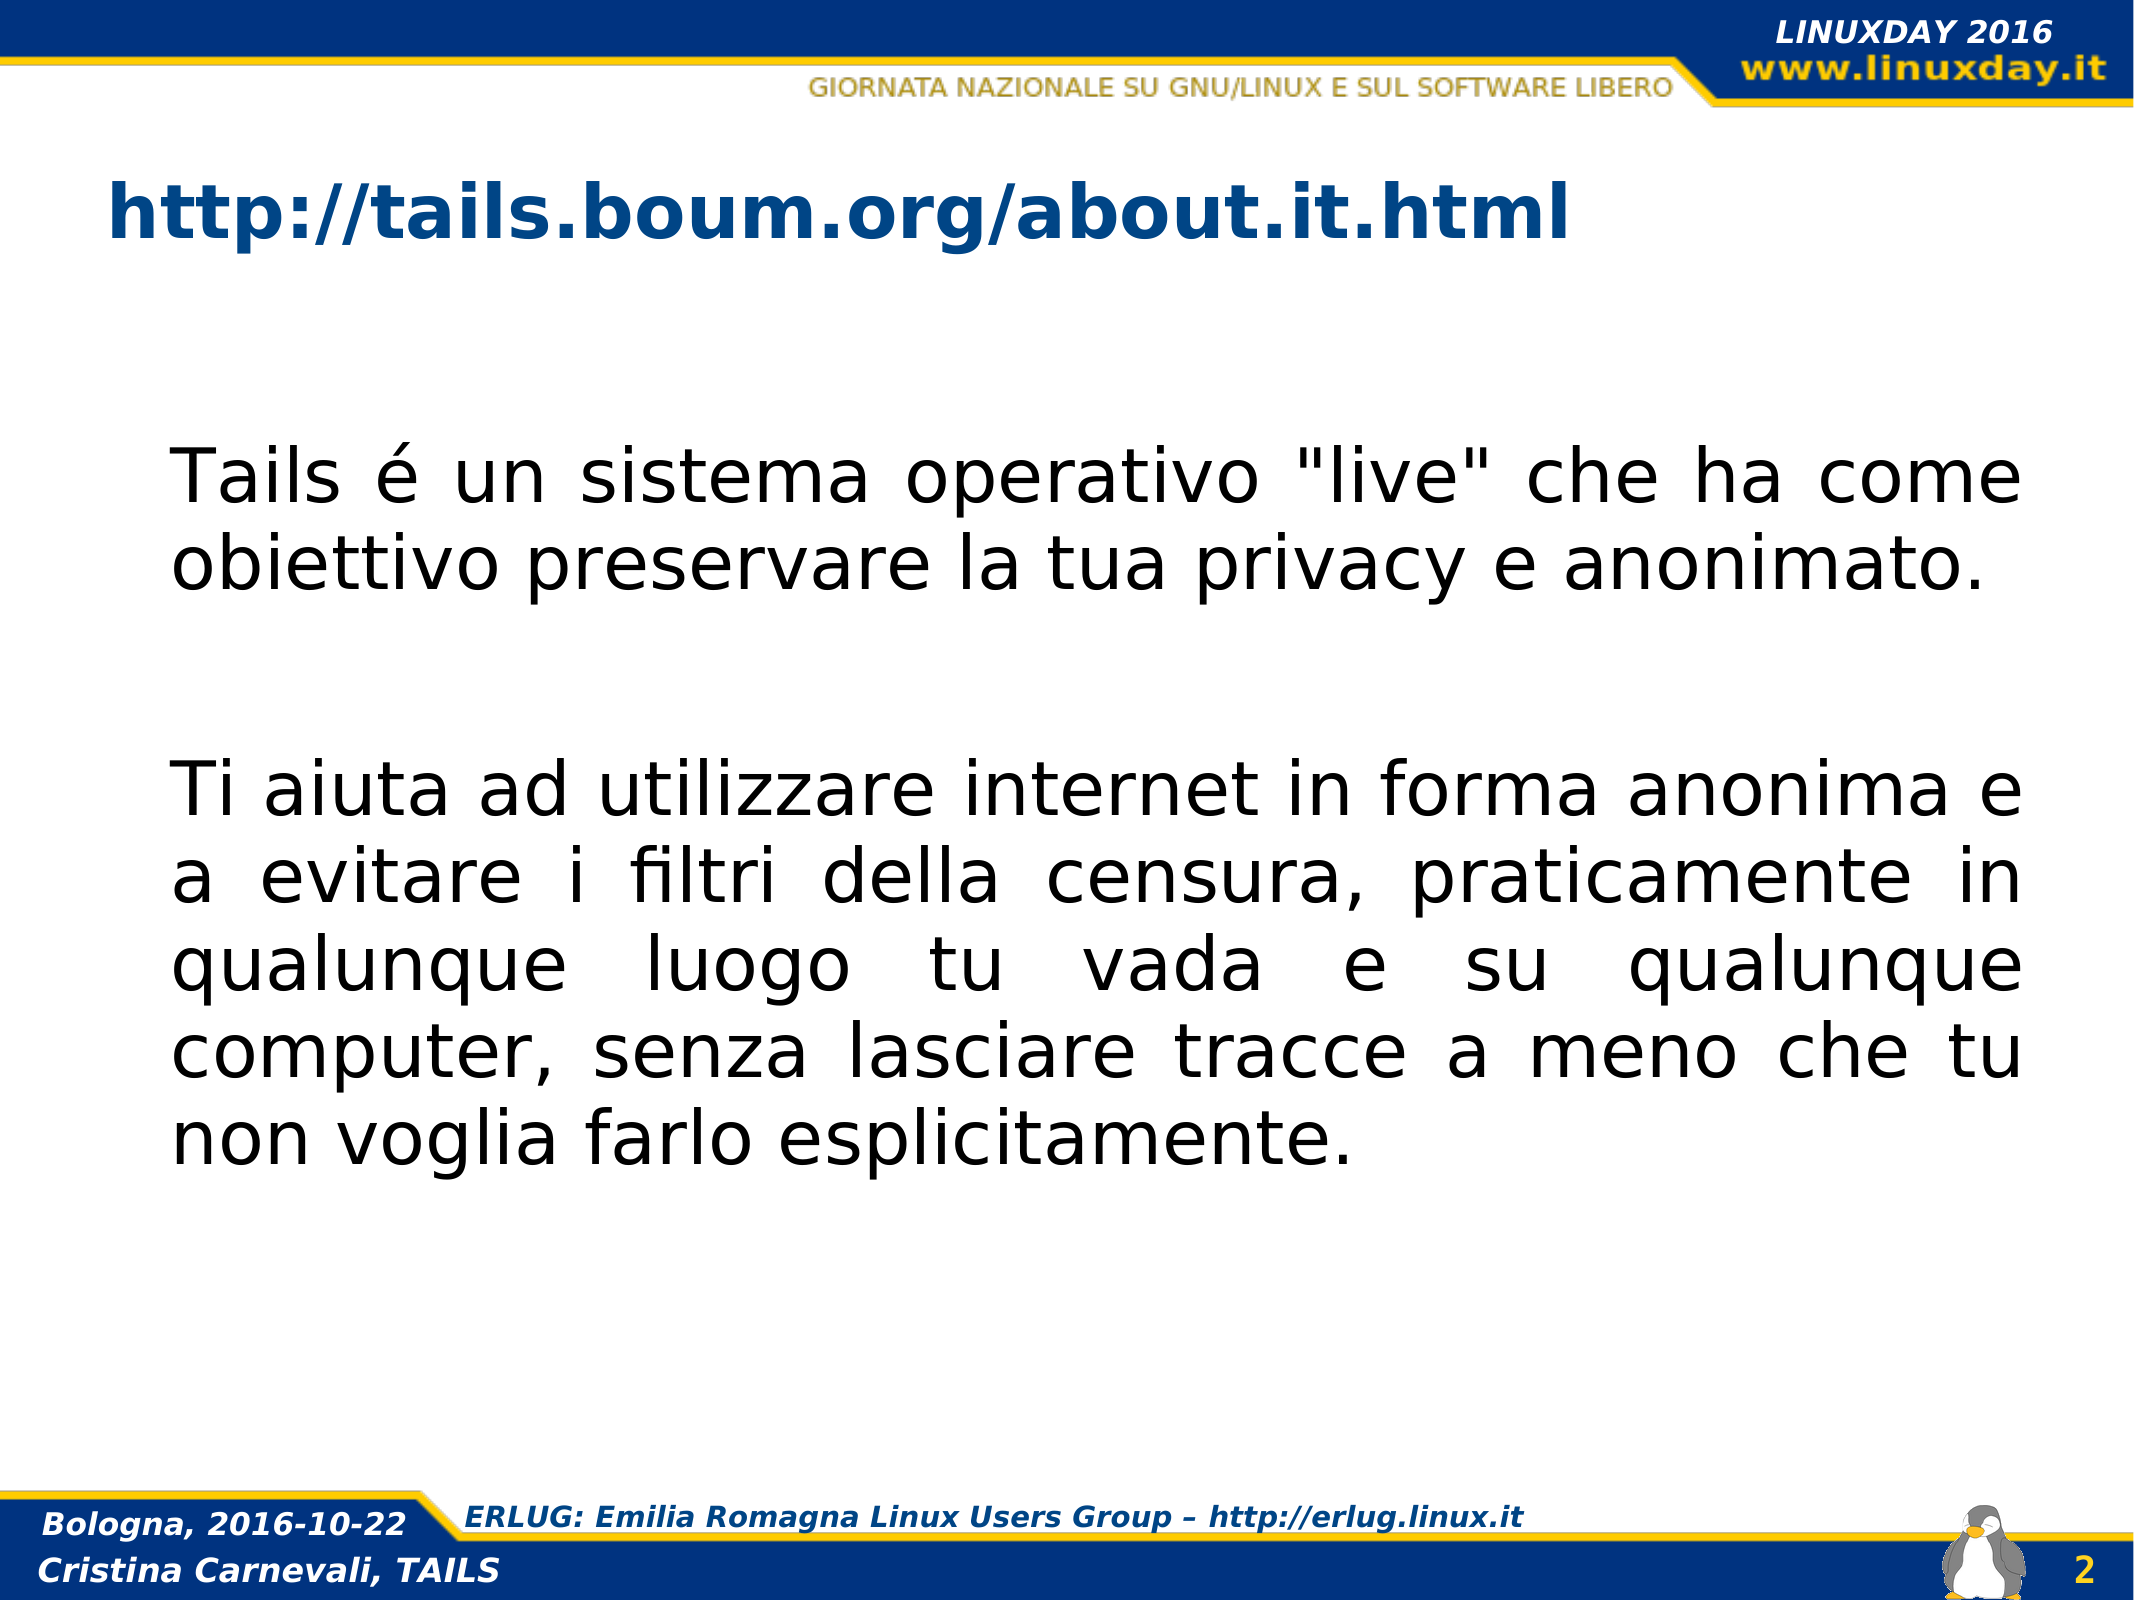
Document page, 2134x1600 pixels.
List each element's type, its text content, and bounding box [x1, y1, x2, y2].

list Tails é un sistema operativo "live" che ha come obiettivo preservare la tua privacy e anonimato. Ti aiuta ad utilizzare internet in forma anonima e a evitare i filtri della censura, praticamente in qualunque luogo tu vada e su qualunque computer, senza lasciare tracce a meno che tu non voglia farlo esplicitamente. [106, 319, 2027, 1441]
picture [0, 0, 2134, 1600]
title http://tails.boum.org/about.it.html [106, 159, 2026, 267]
